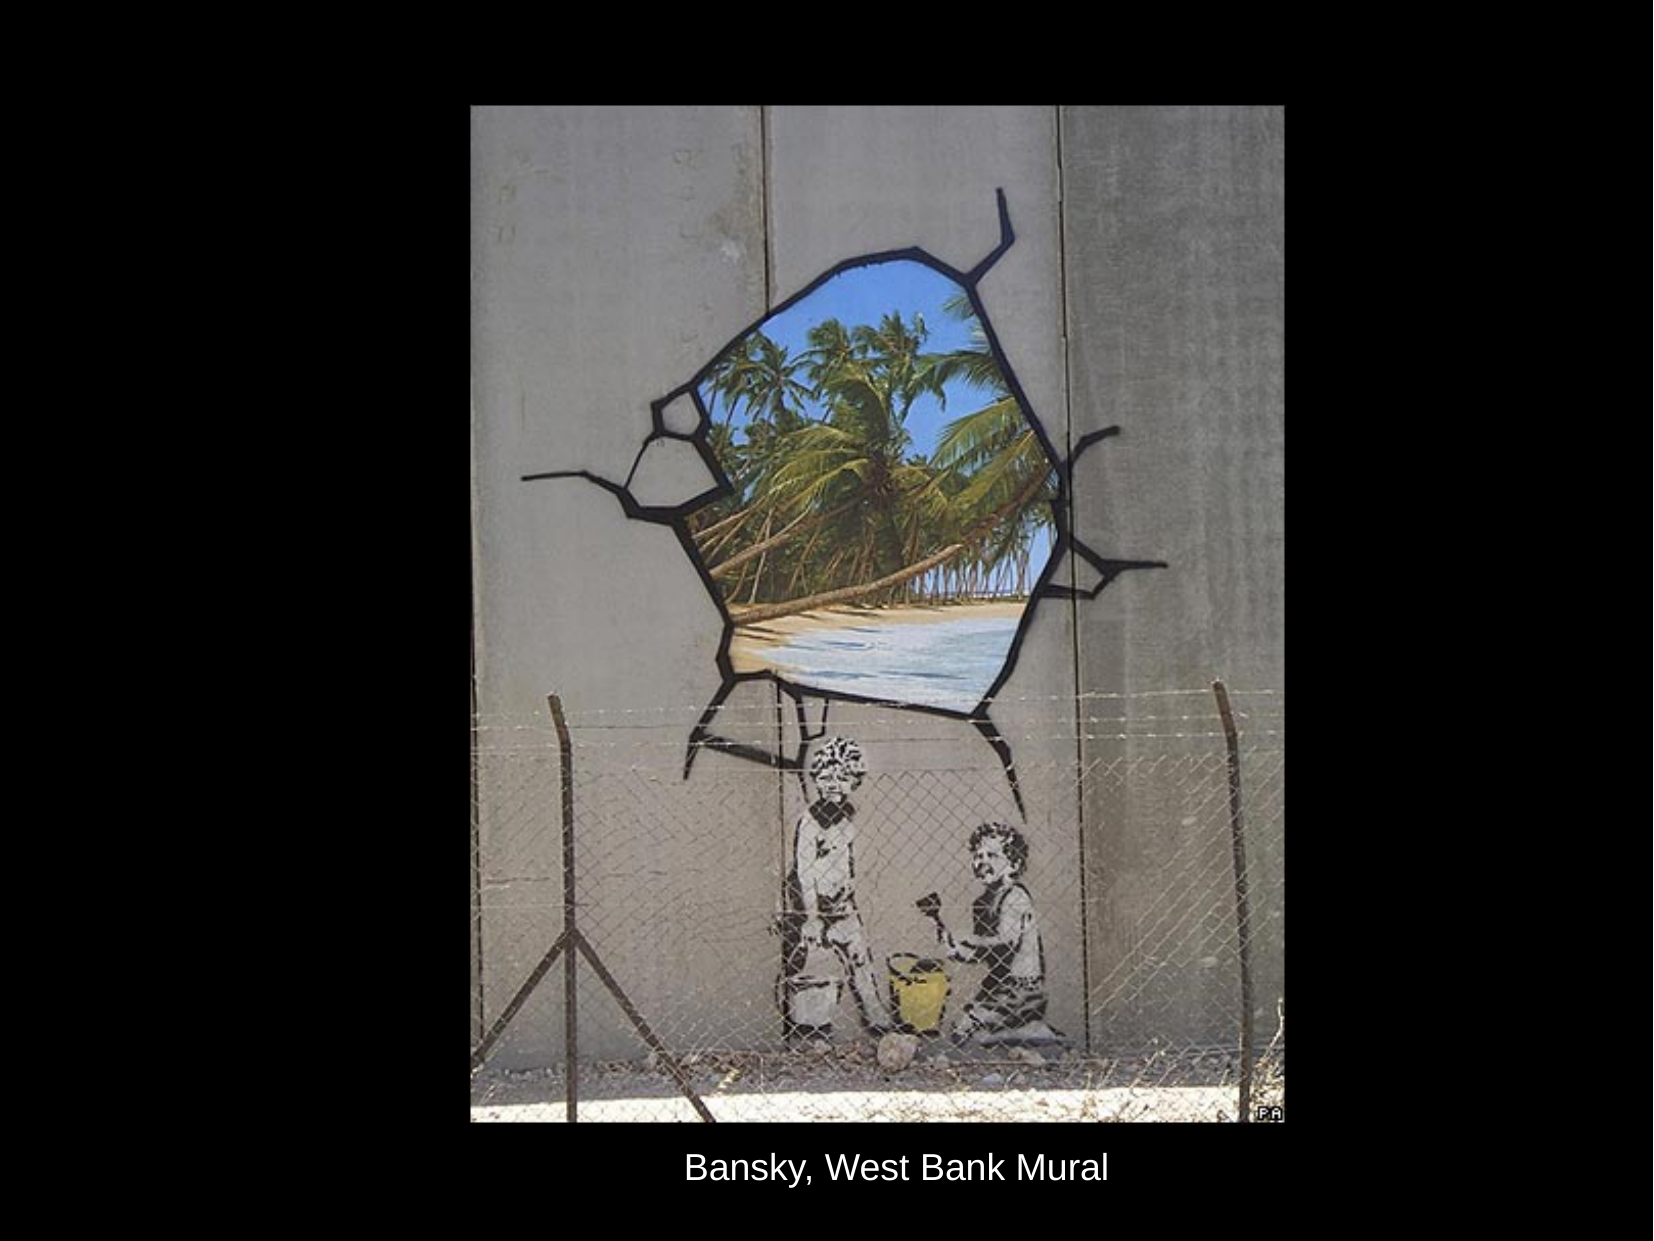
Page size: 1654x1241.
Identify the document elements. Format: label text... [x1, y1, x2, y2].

text_box Bansky, West Bank Mural [669, 1138, 1607, 1201]
picture [469, 104, 1287, 1126]
